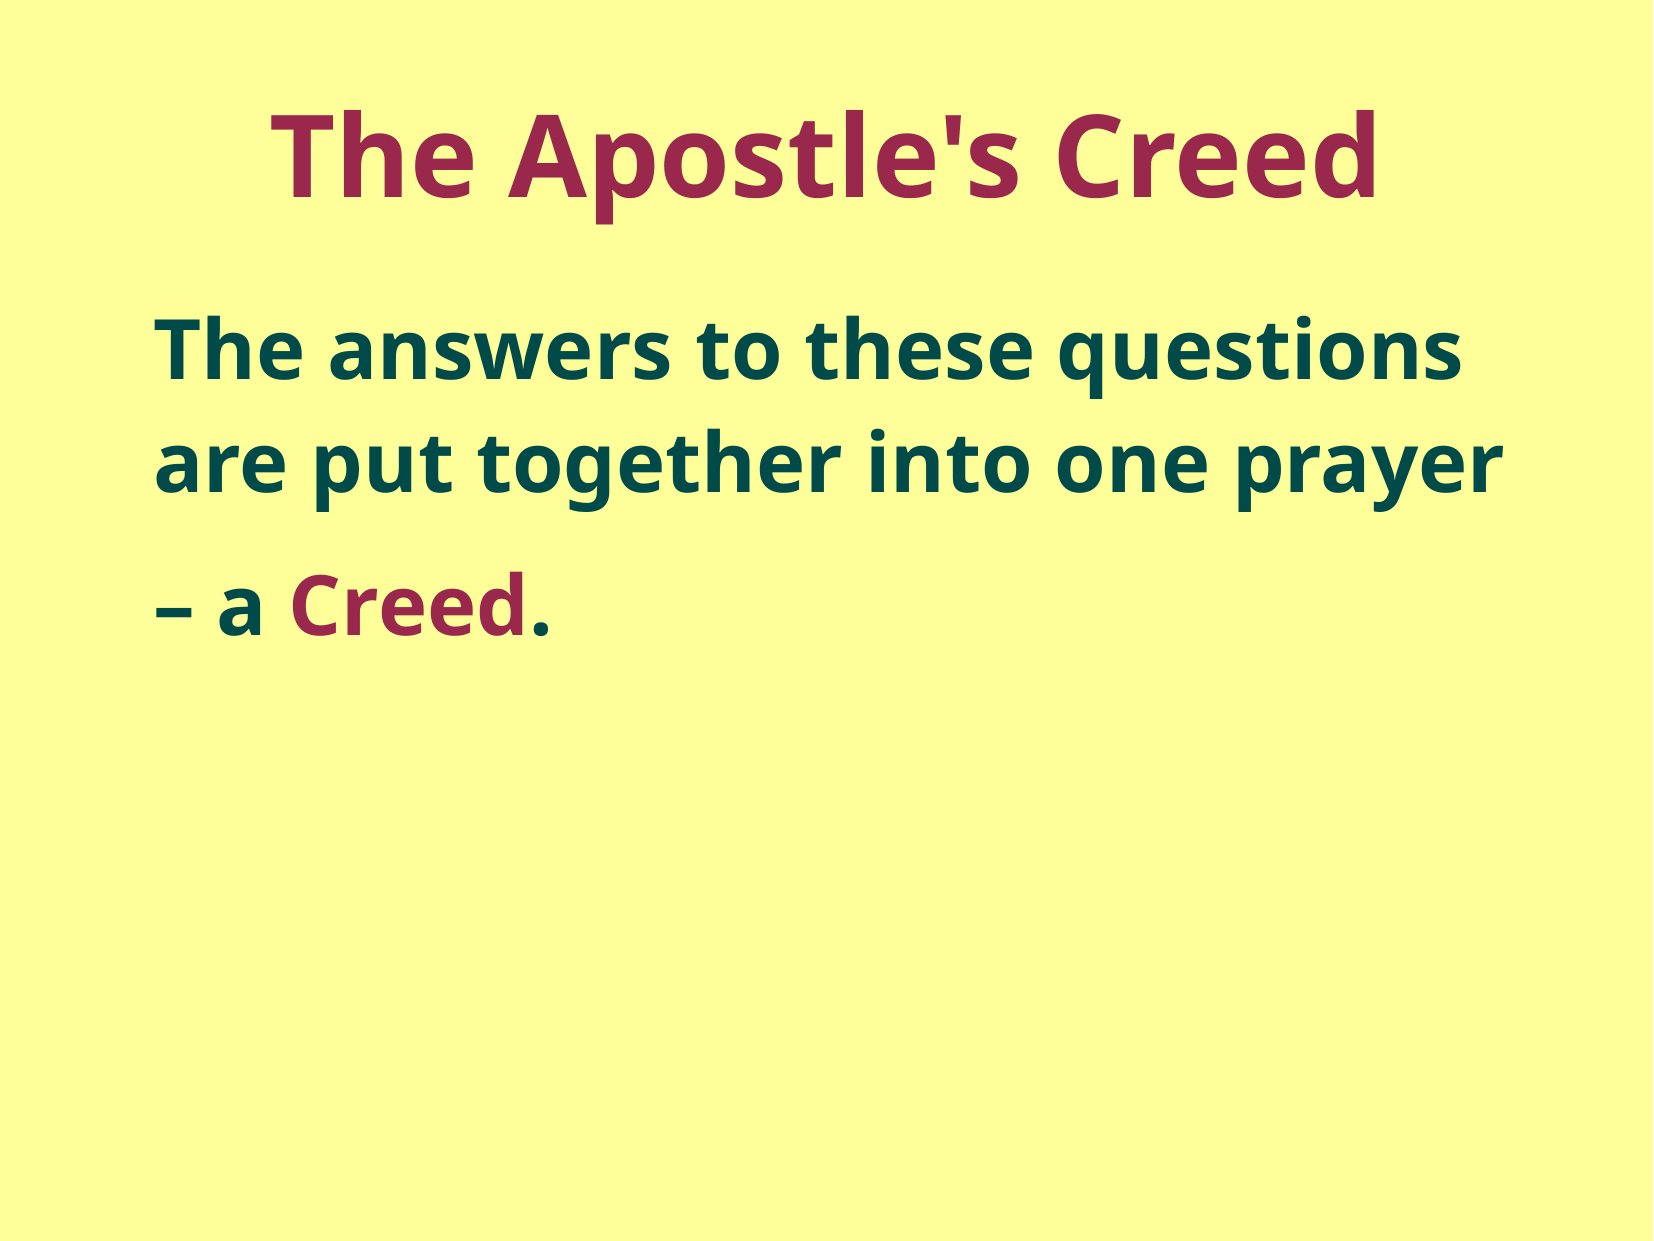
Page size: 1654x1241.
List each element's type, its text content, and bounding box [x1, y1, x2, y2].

title The Apostle's Creed [82, 49, 1571, 257]
list The answers to these questions are put together into one prayer – a Creed. [82, 290, 1571, 1109]
